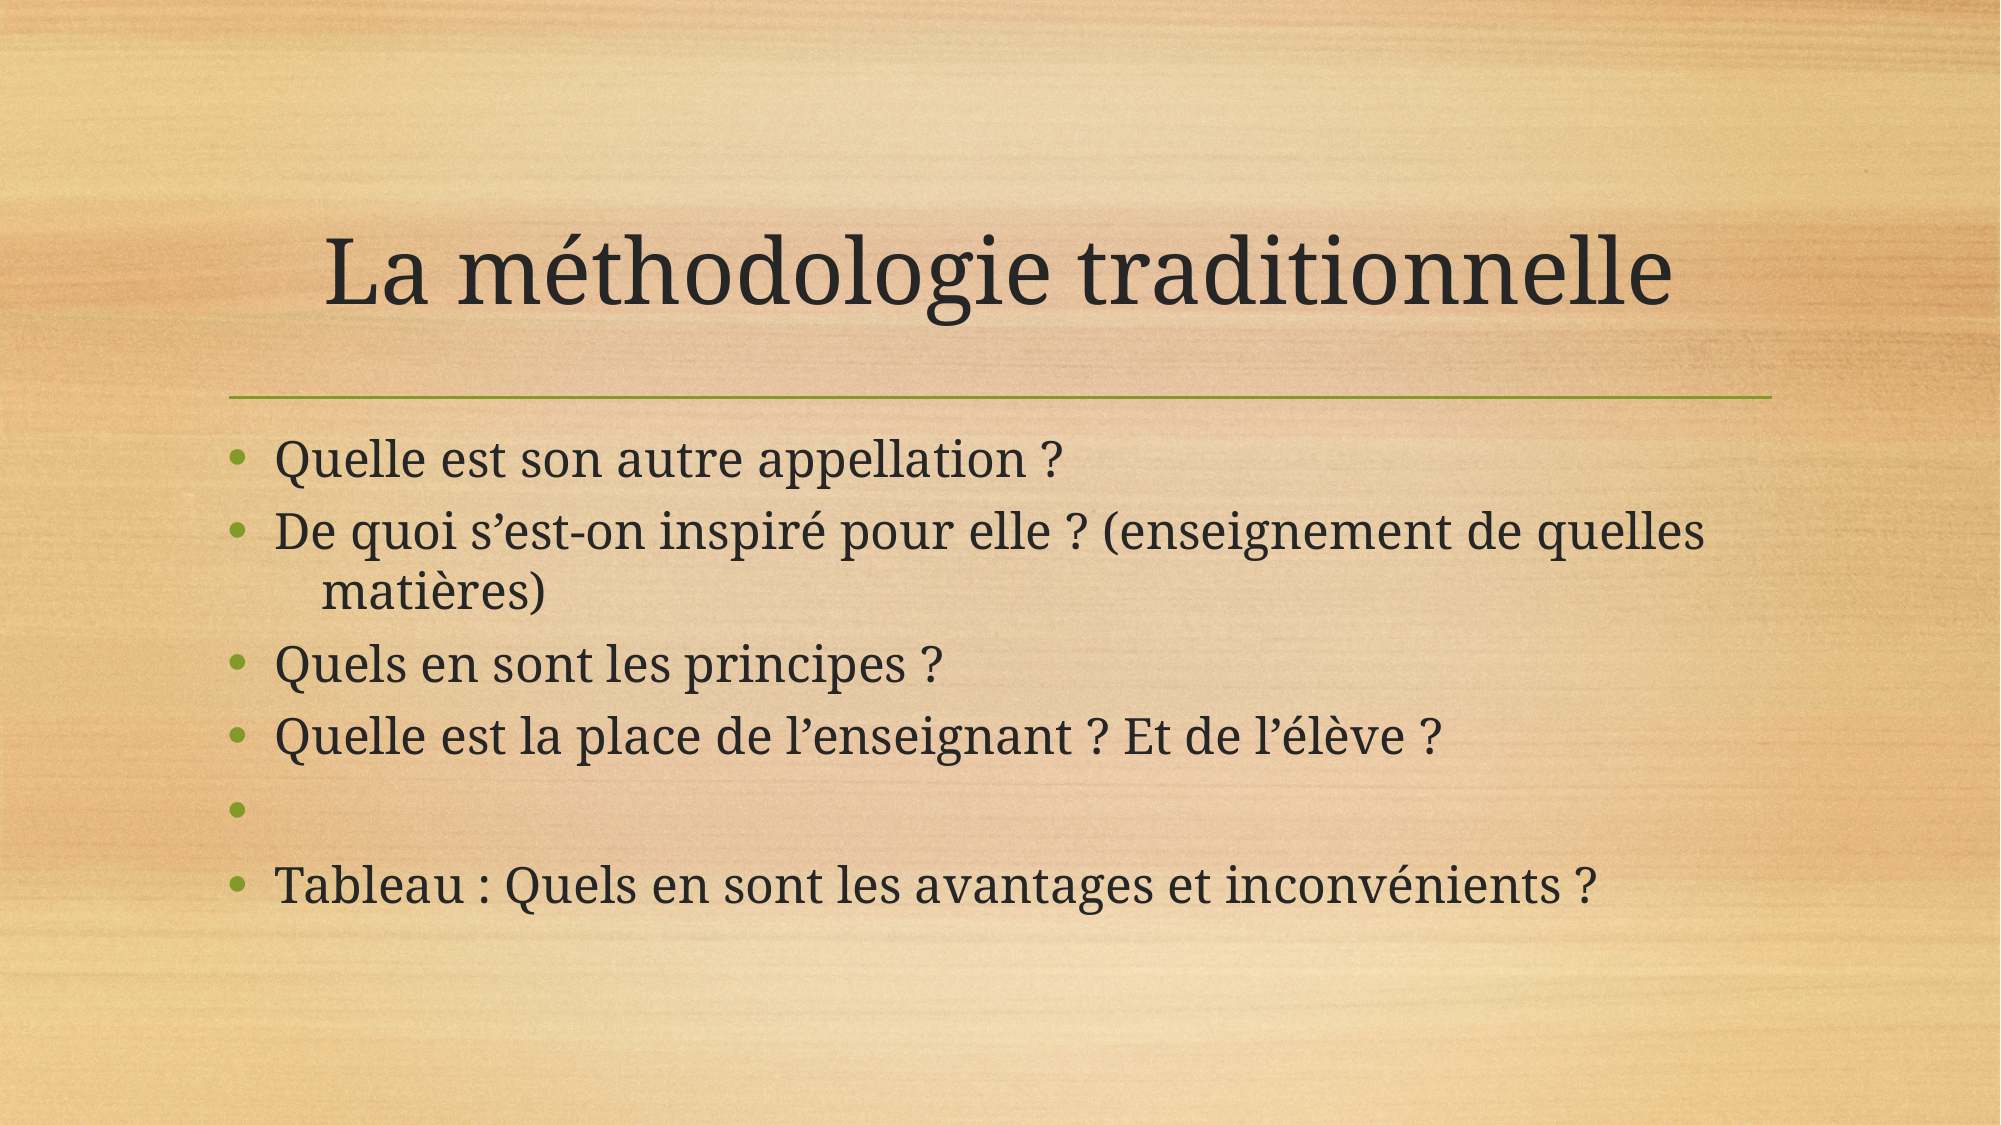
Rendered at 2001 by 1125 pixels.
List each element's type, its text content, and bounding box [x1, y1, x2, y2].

title La méthodologie traditionnelle [212, 161, 1788, 376]
list Quelle est son autre appellation ? De quoi s’est-on inspiré pour elle ? (enseignement de quelles matières) Quels en sont les principes ? Quelle est la place de l’enseignant ? Et de l’élève ? Tableau : Quels en sont les avantages et inconvénients ? [212, 419, 1788, 964]
